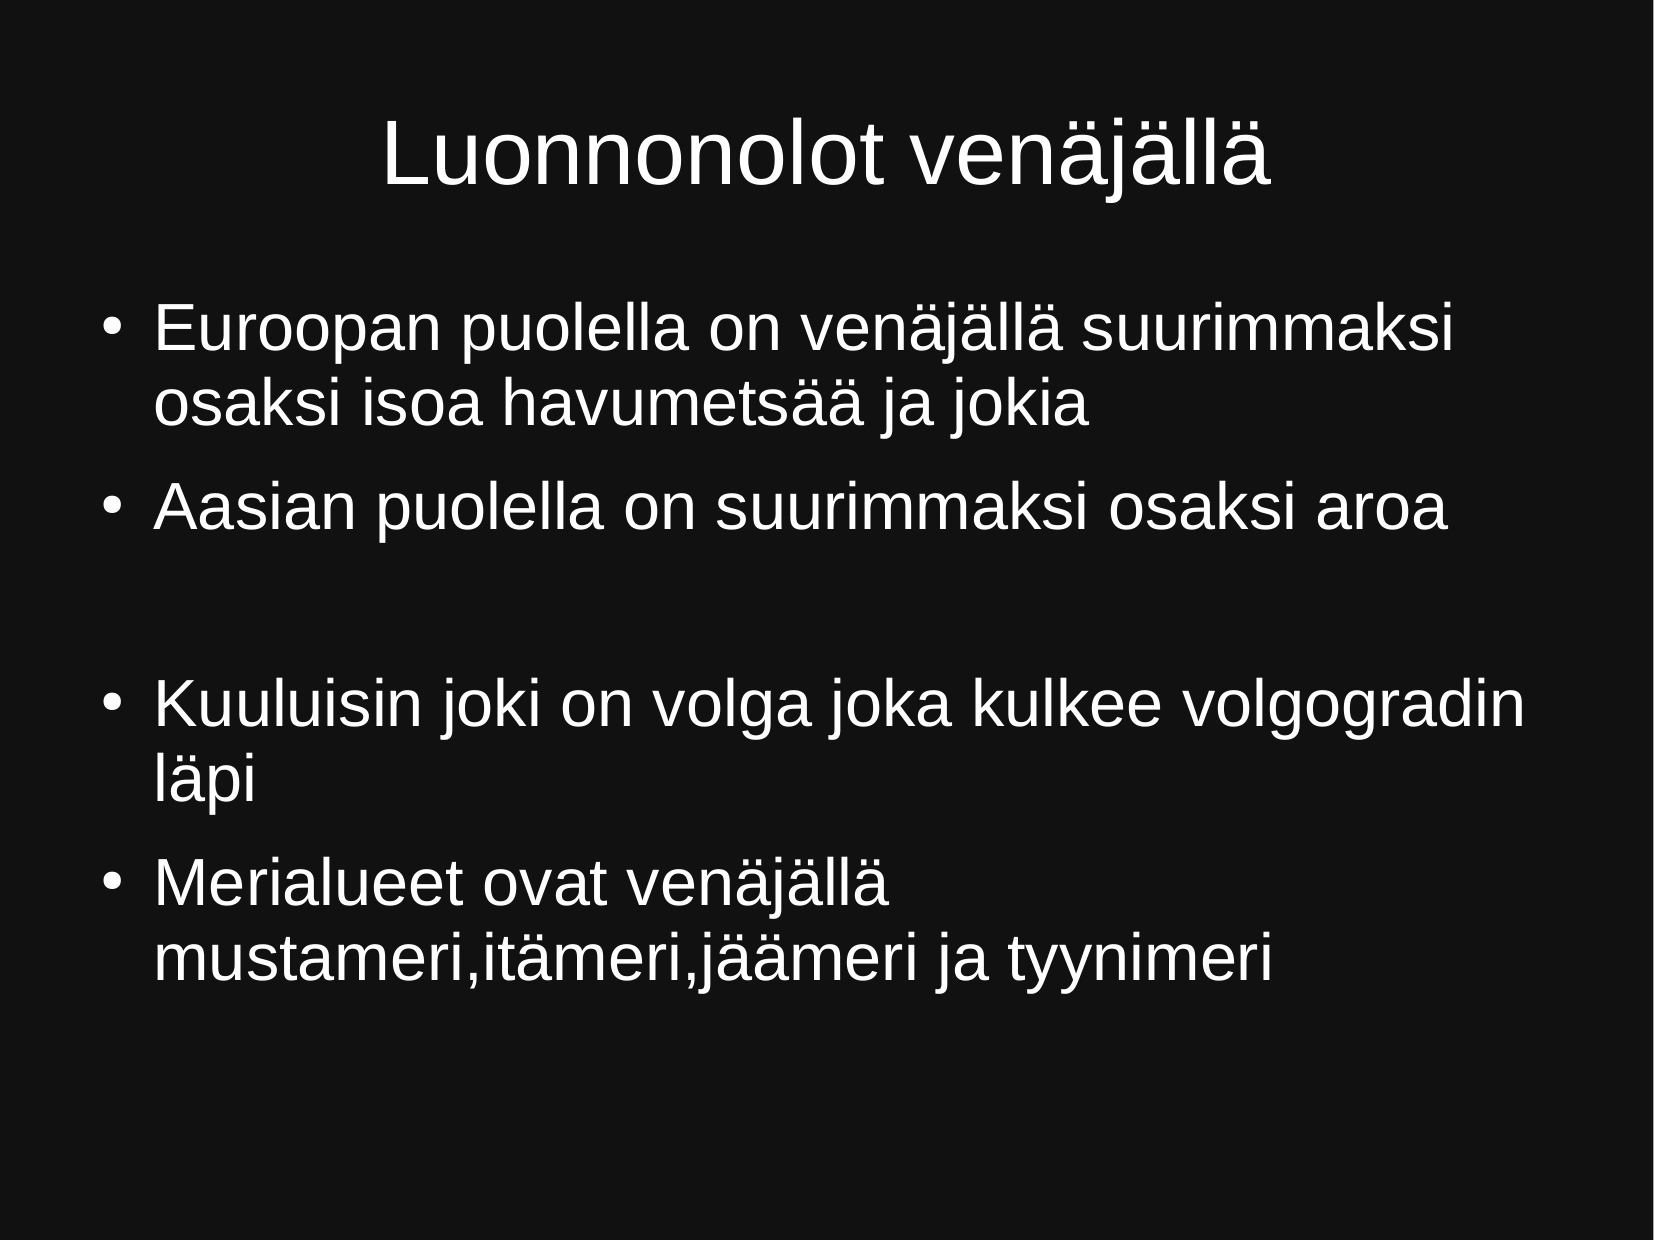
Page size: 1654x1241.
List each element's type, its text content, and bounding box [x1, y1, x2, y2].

list Euroopan puolella on venäjällä suurimmaksi osaksi isoa havumetsää ja jokia Aasian puolella on suurimmaksi osaksi aroa [82, 290, 1571, 634]
title Luonnonolot venäjällä [82, 49, 1571, 257]
list Kuuluisin joki on volga joka kulkee volgogradin läpi Merialueet ovat venäjällä mustameri,itämeri,jäämeri ja tyynimeri [82, 665, 1571, 1009]
